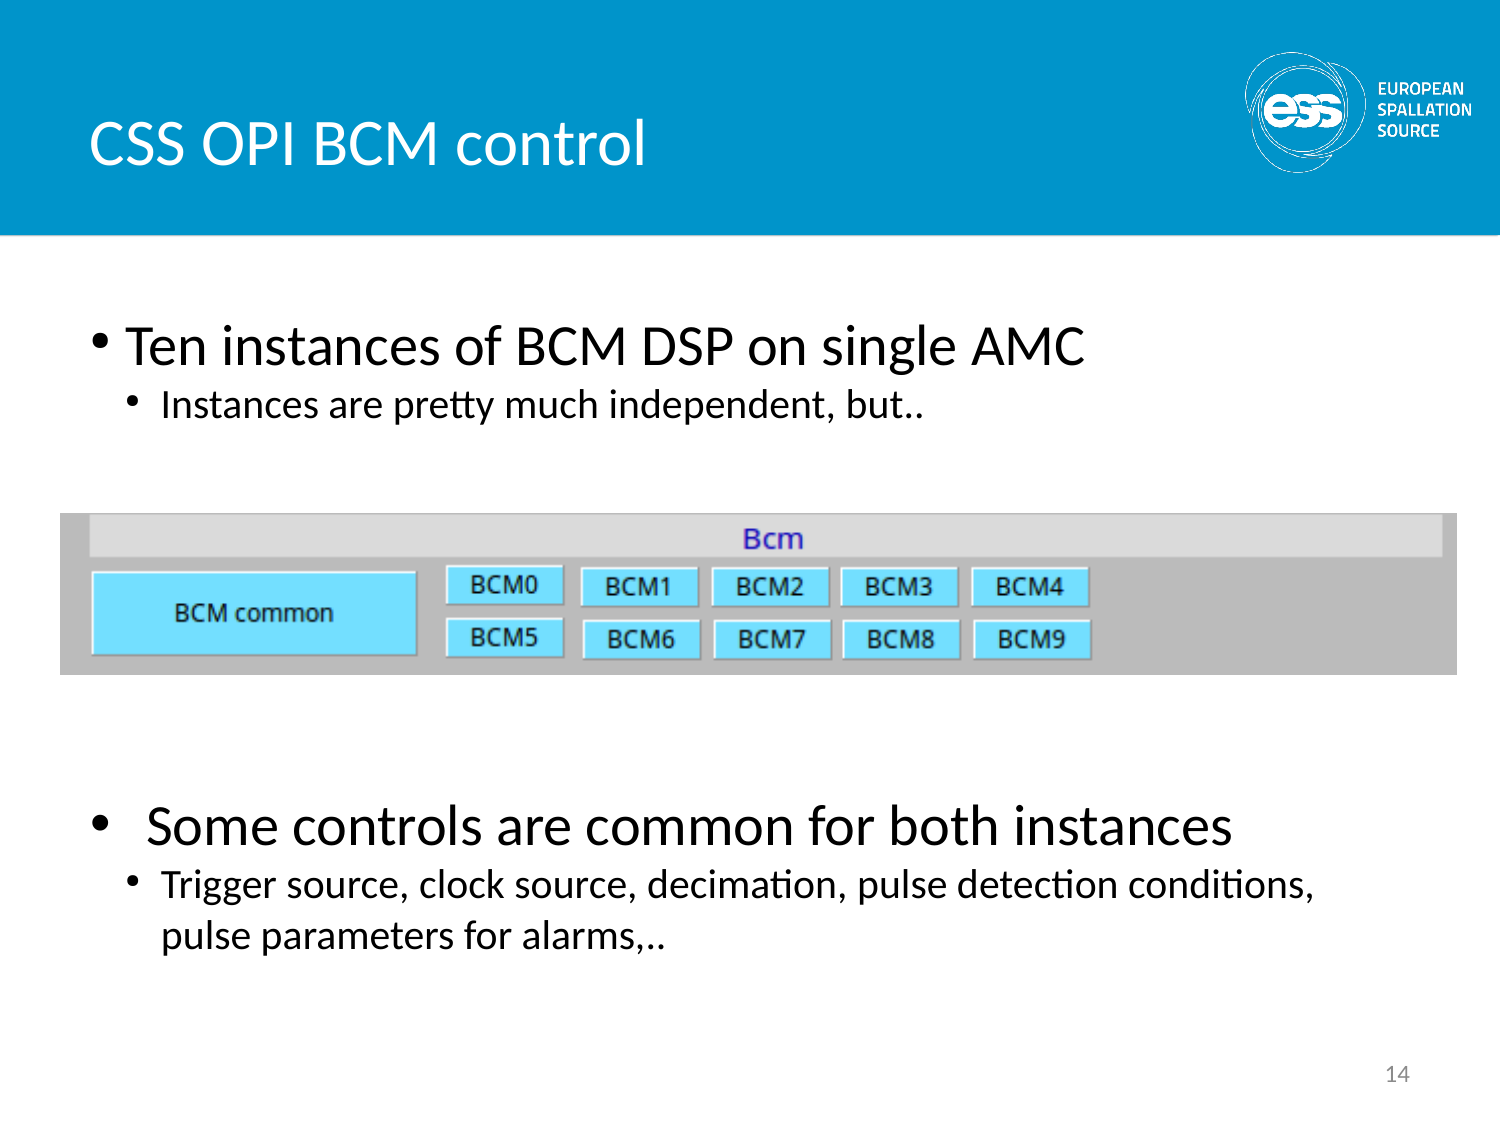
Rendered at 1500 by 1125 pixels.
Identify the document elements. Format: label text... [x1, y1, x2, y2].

picture [1422, 125, 1428, 134]
picture [1436, 104, 1444, 115]
picture [1400, 83, 1407, 94]
picture [1432, 125, 1438, 136]
picture [60, 513, 1457, 676]
text_box Ten instances of BCM DSP on single AMC Instances are pretty much independent, but.. [74, 254, 1425, 513]
picture [1398, 109, 1406, 115]
picture [1423, 83, 1430, 94]
picture [1418, 104, 1423, 115]
picture [1379, 83, 1385, 94]
picture [1409, 104, 1415, 115]
picture [1264, 94, 1342, 127]
text_box CSS OPI BCM control [75, 45, 1246, 233]
text_box <number> [1074, 1042, 1425, 1103]
picture [1389, 104, 1393, 115]
picture [1454, 83, 1458, 94]
picture [1443, 86, 1450, 93]
text_box Some controls are common for both instances Trigger source, clock source, decimation, pulse detection conditions, pulse parameters for alarms,.. [75, 735, 1425, 1021]
